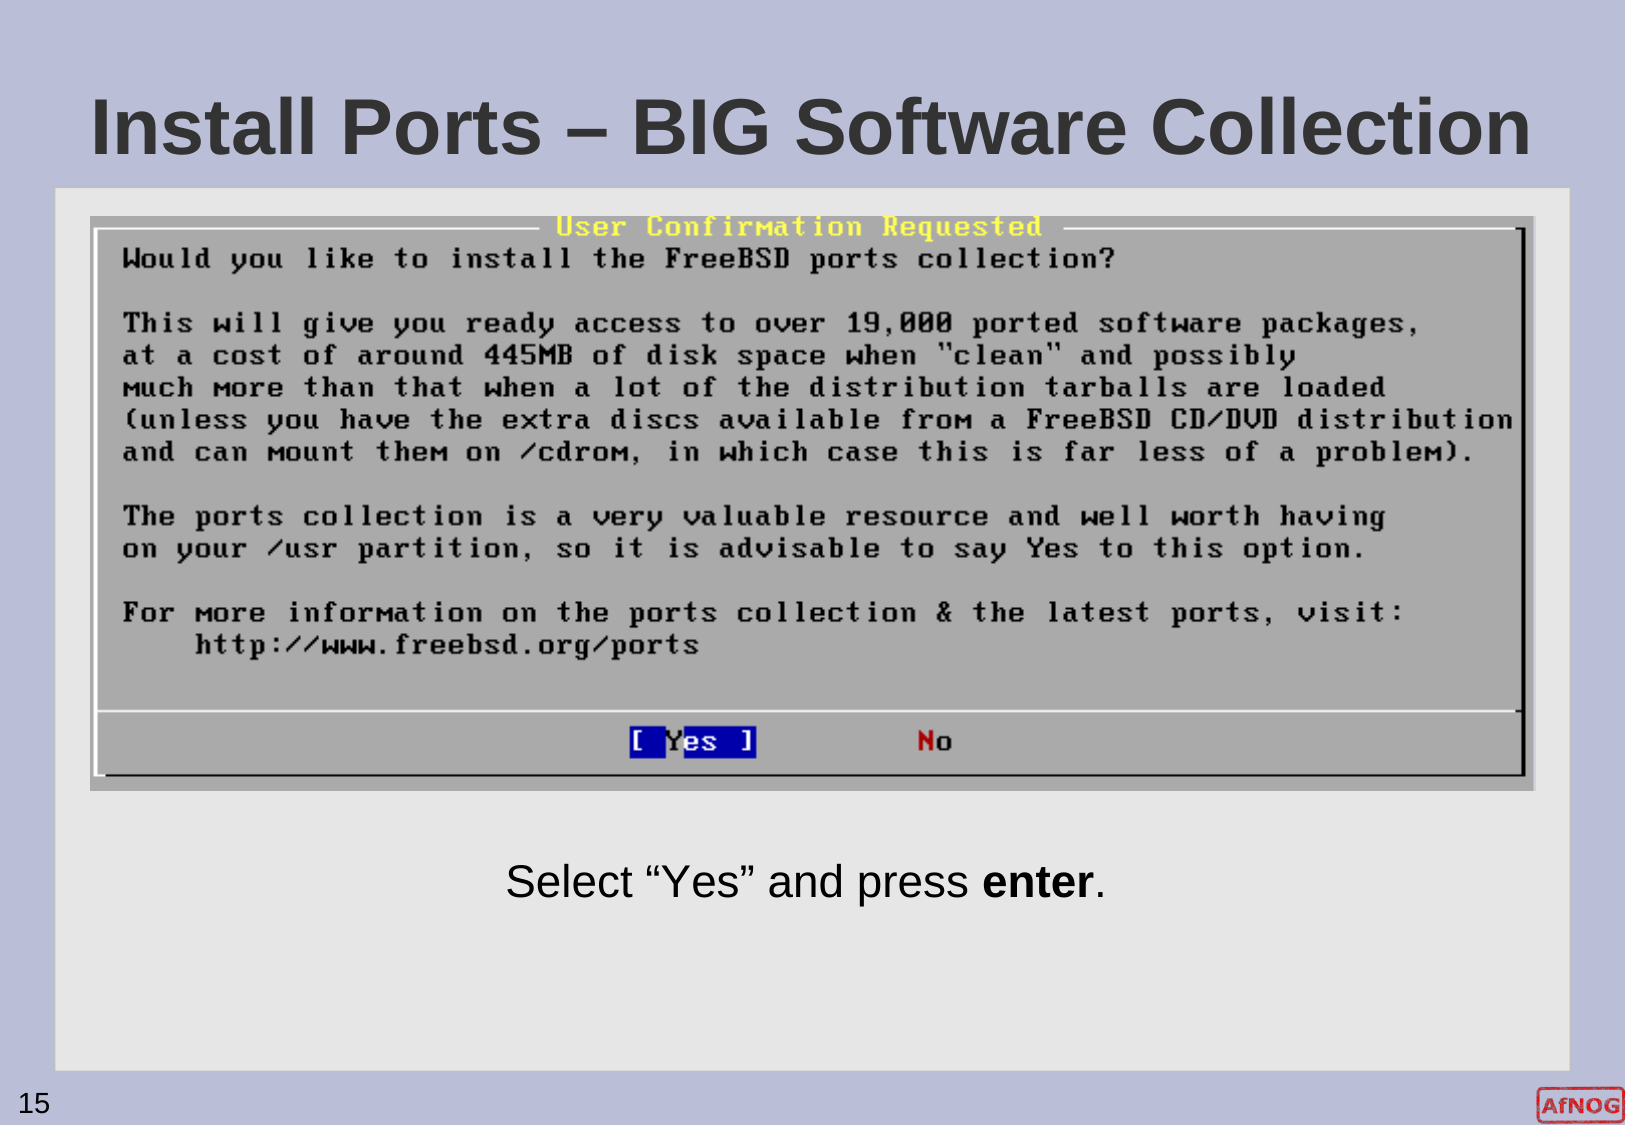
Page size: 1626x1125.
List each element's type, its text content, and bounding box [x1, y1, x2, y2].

list [82, 214, 1560, 1045]
title Install Ports – BIG Software Collection [54, 44, 1571, 215]
text_box Select “Yes” and press enter. [82, 850, 1530, 1004]
picture [1535, 1085, 1626, 1125]
picture [90, 216, 1536, 791]
